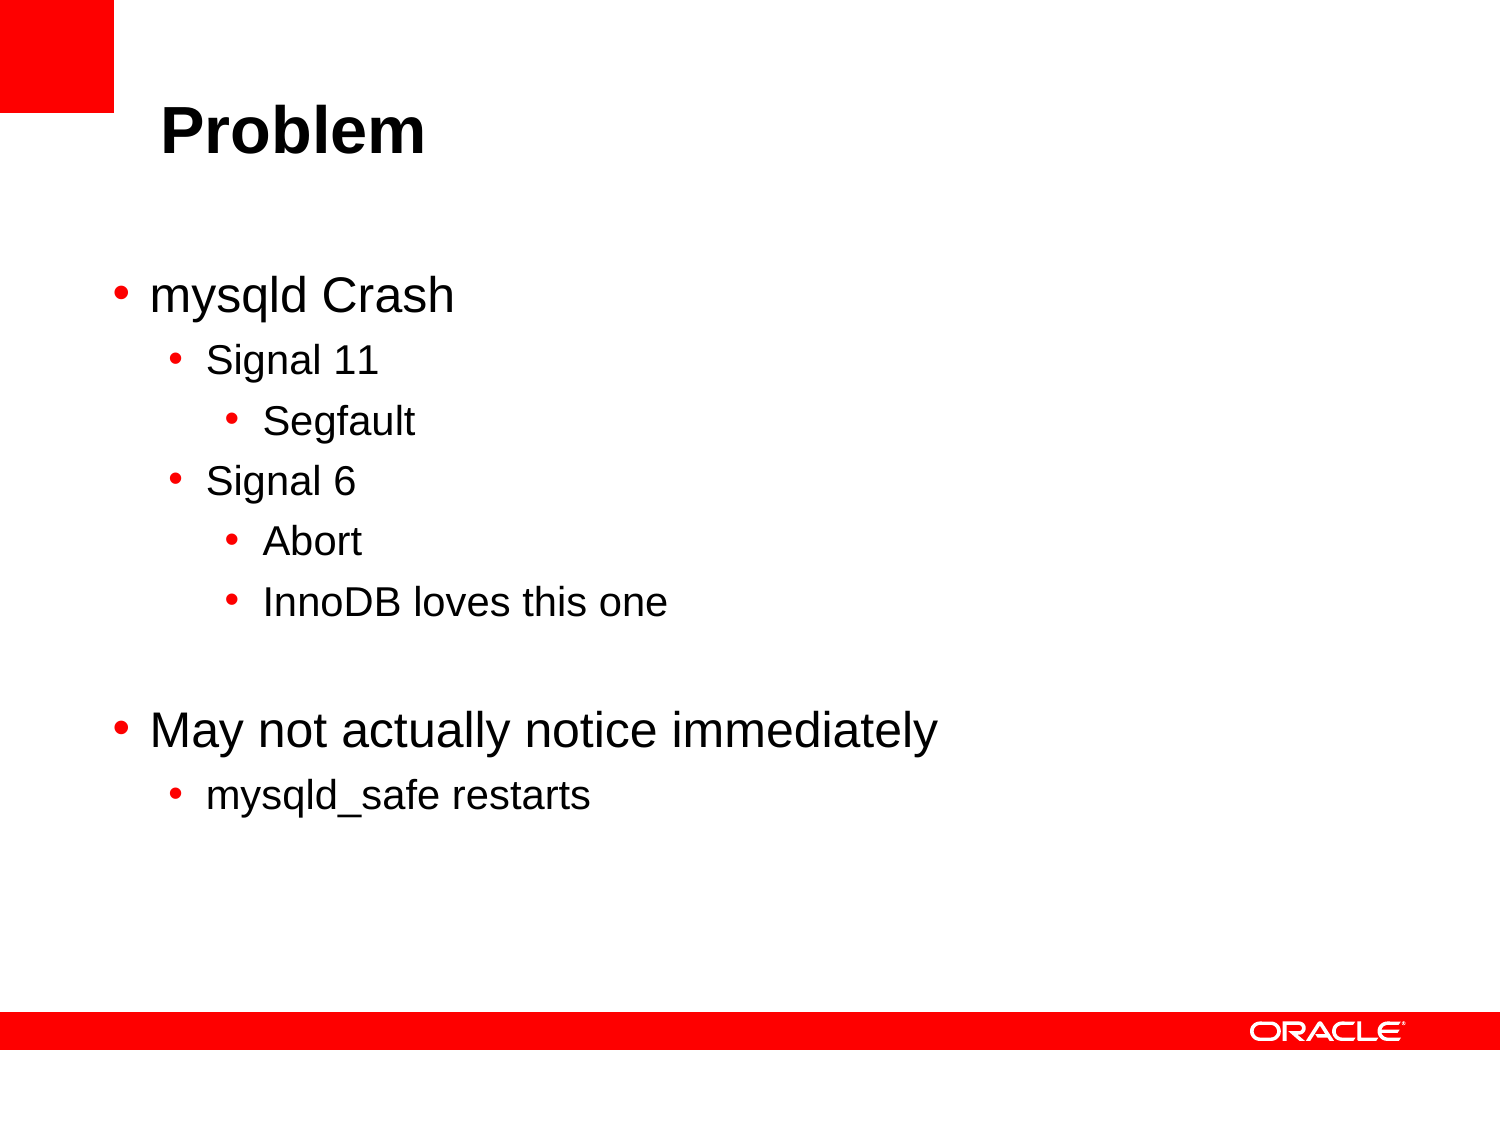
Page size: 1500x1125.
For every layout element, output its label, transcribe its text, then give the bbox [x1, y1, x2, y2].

list mysqld Crash Signal 11 Segfault Signal 6 Abort InnoDB loves this one May not actually notice immediately mysqld_safe restarts [112, 262, 1349, 975]
picture [0, 0, 114, 113]
picture [0, 1012, 1500, 1050]
title Problem [145, 49, 1390, 205]
